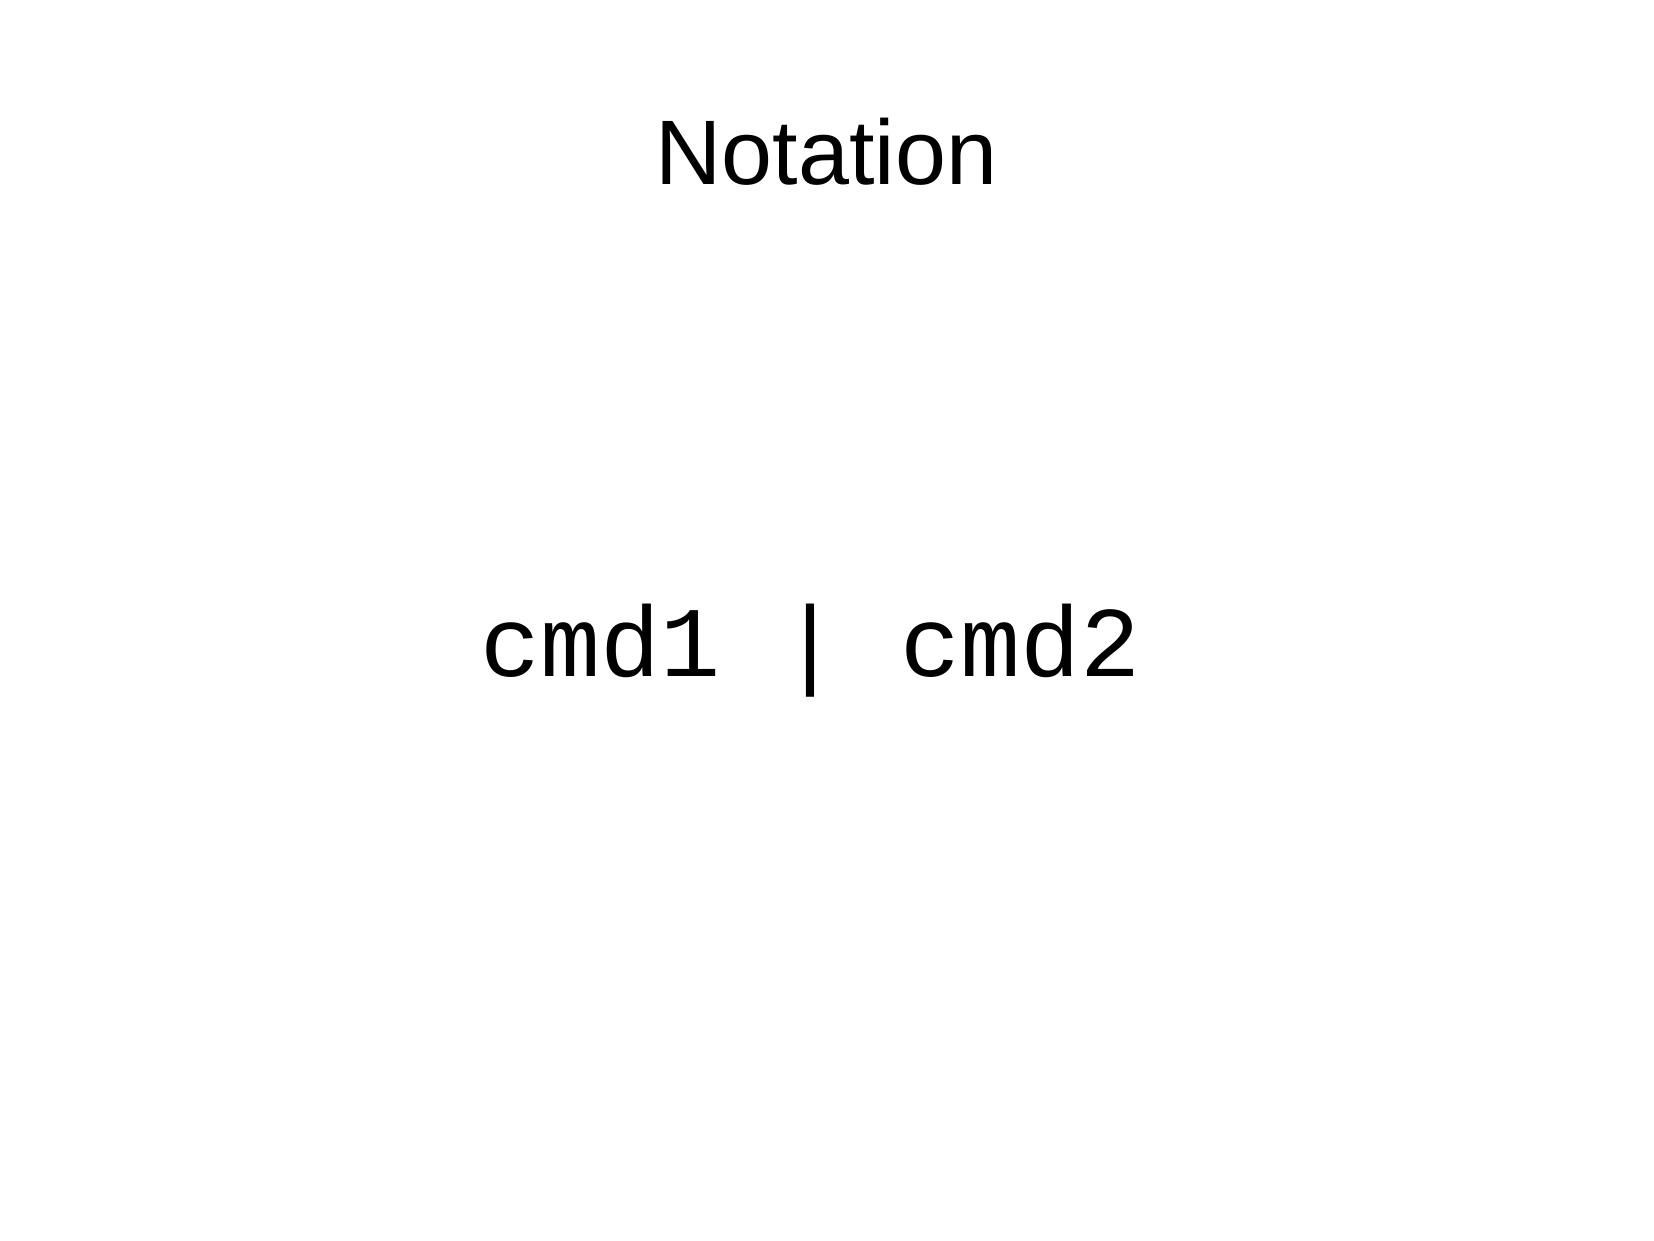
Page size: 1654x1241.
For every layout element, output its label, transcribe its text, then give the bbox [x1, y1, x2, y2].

text_box cmd1 | cmd2 [82, 290, 1538, 1010]
title Notation [82, 49, 1571, 257]
